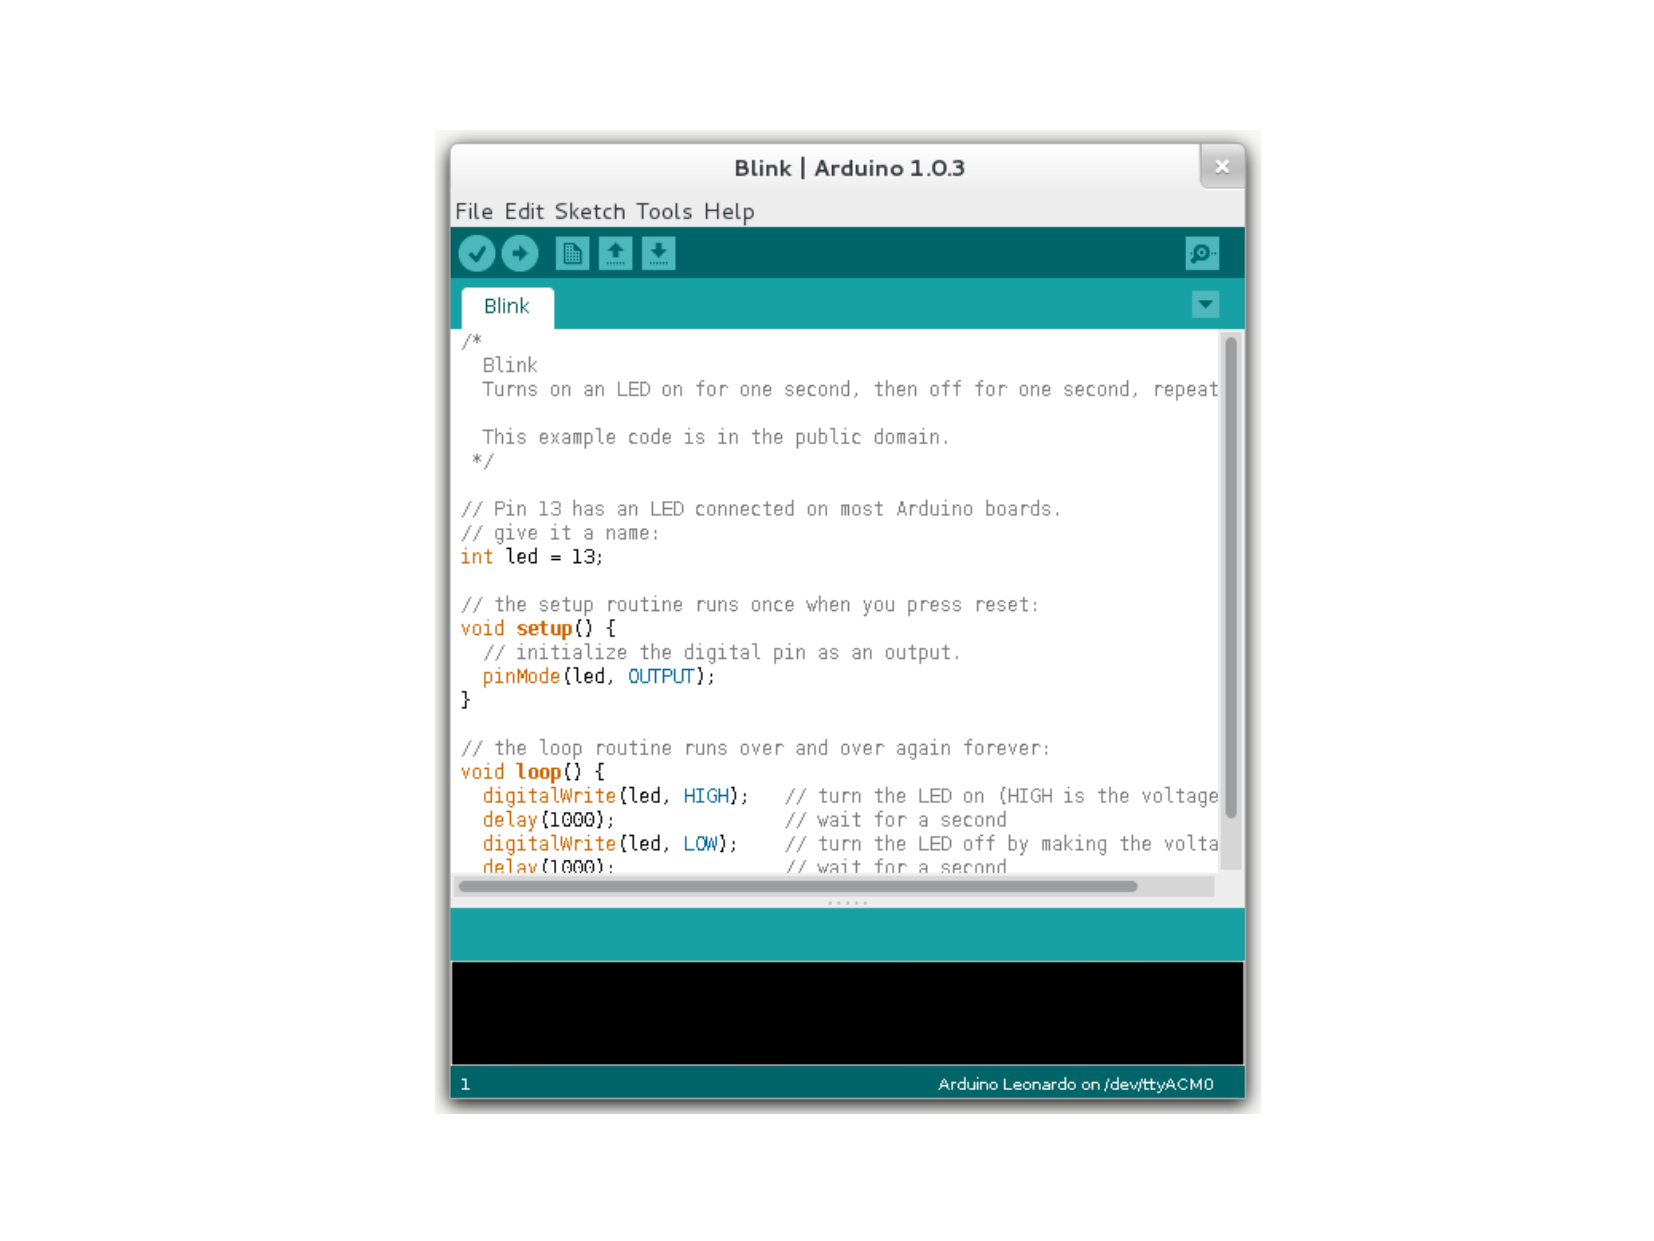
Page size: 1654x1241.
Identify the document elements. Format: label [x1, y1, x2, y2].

picture [435, 130, 1261, 1114]
